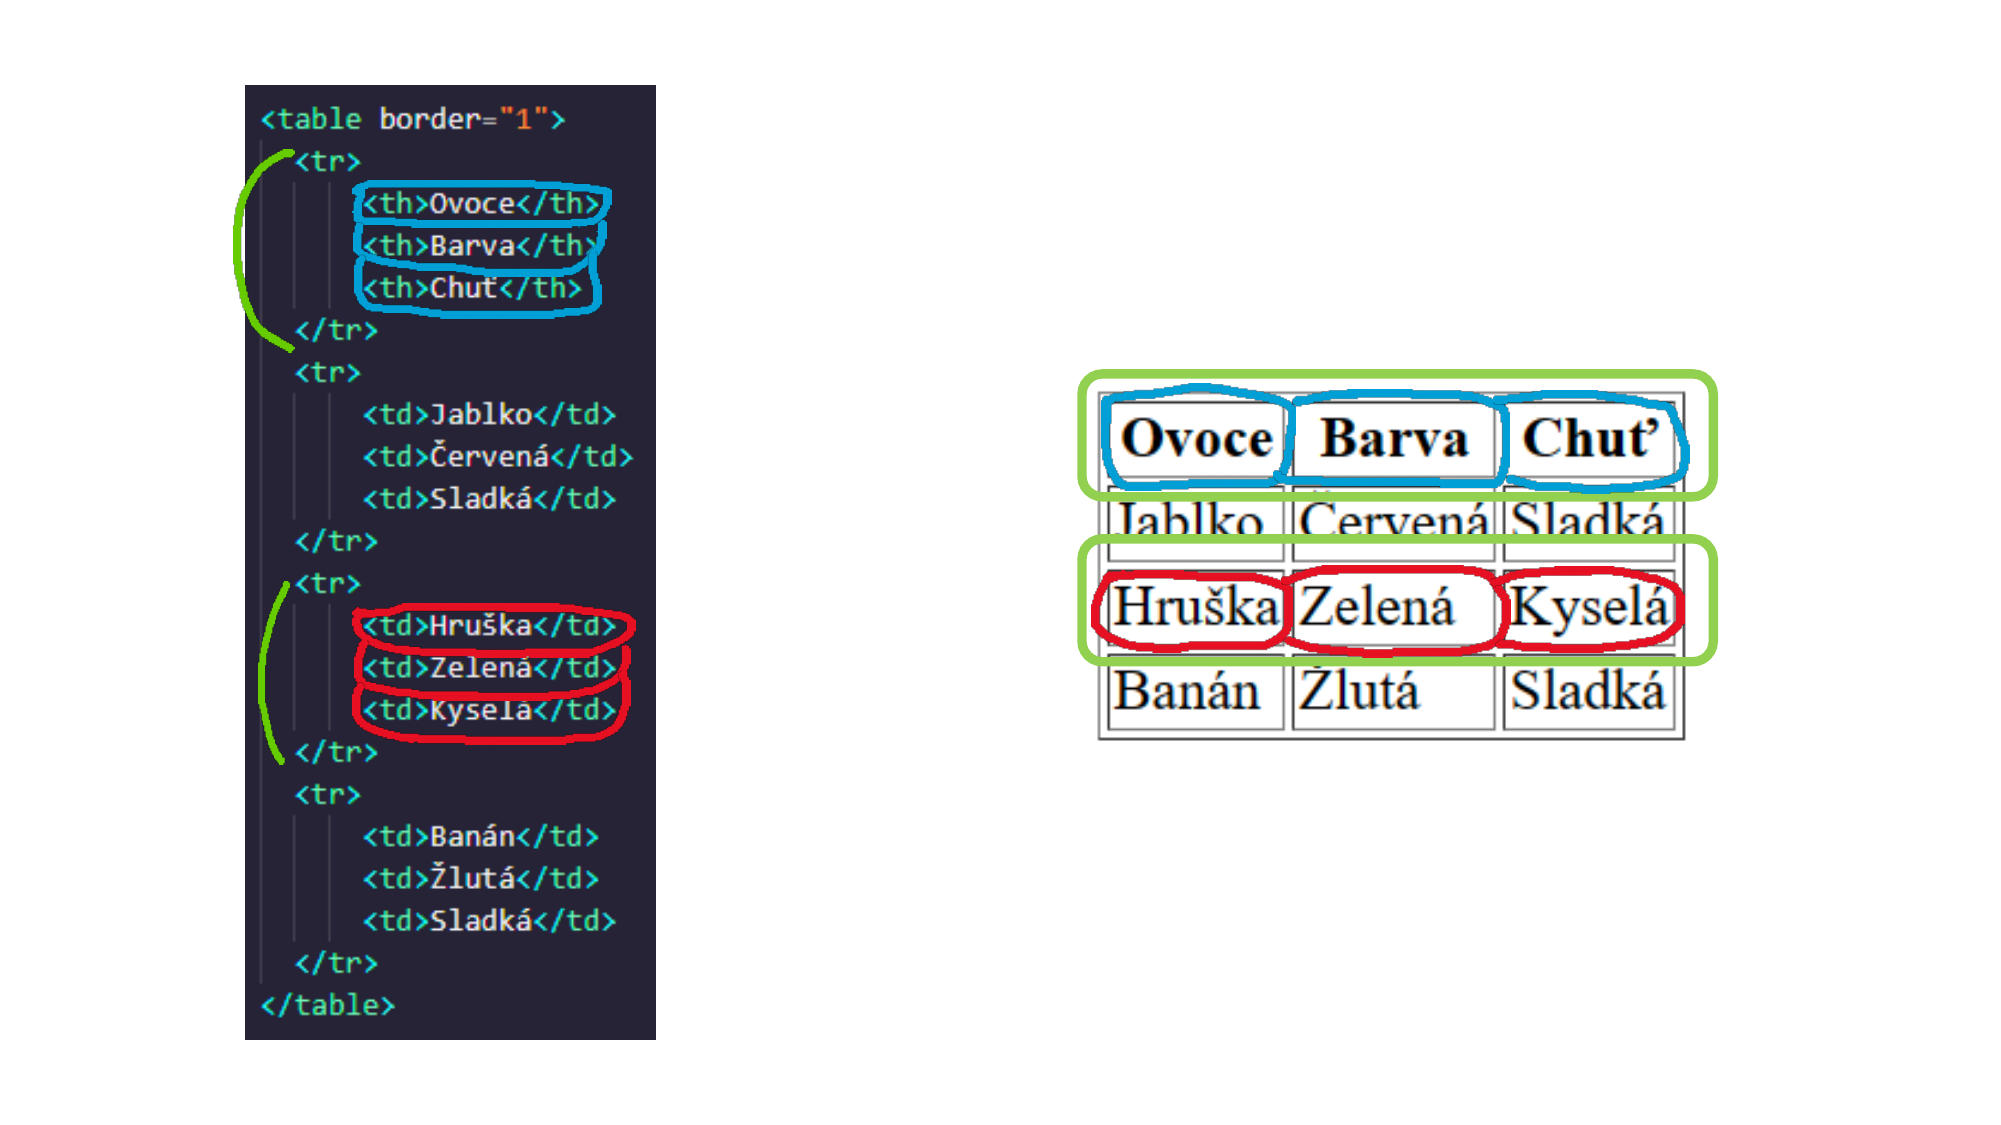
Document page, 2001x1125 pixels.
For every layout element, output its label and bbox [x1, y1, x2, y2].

picture [1087, 544, 1705, 658]
picture [1162, 481, 1581, 494]
picture [1506, 399, 1680, 485]
picture [1077, 648, 1705, 753]
picture [1087, 379, 1705, 494]
picture [1287, 398, 1502, 479]
picture [1077, 483, 1705, 553]
picture [1077, 373, 1087, 388]
picture [1110, 392, 1288, 482]
picture [233, 85, 656, 1040]
